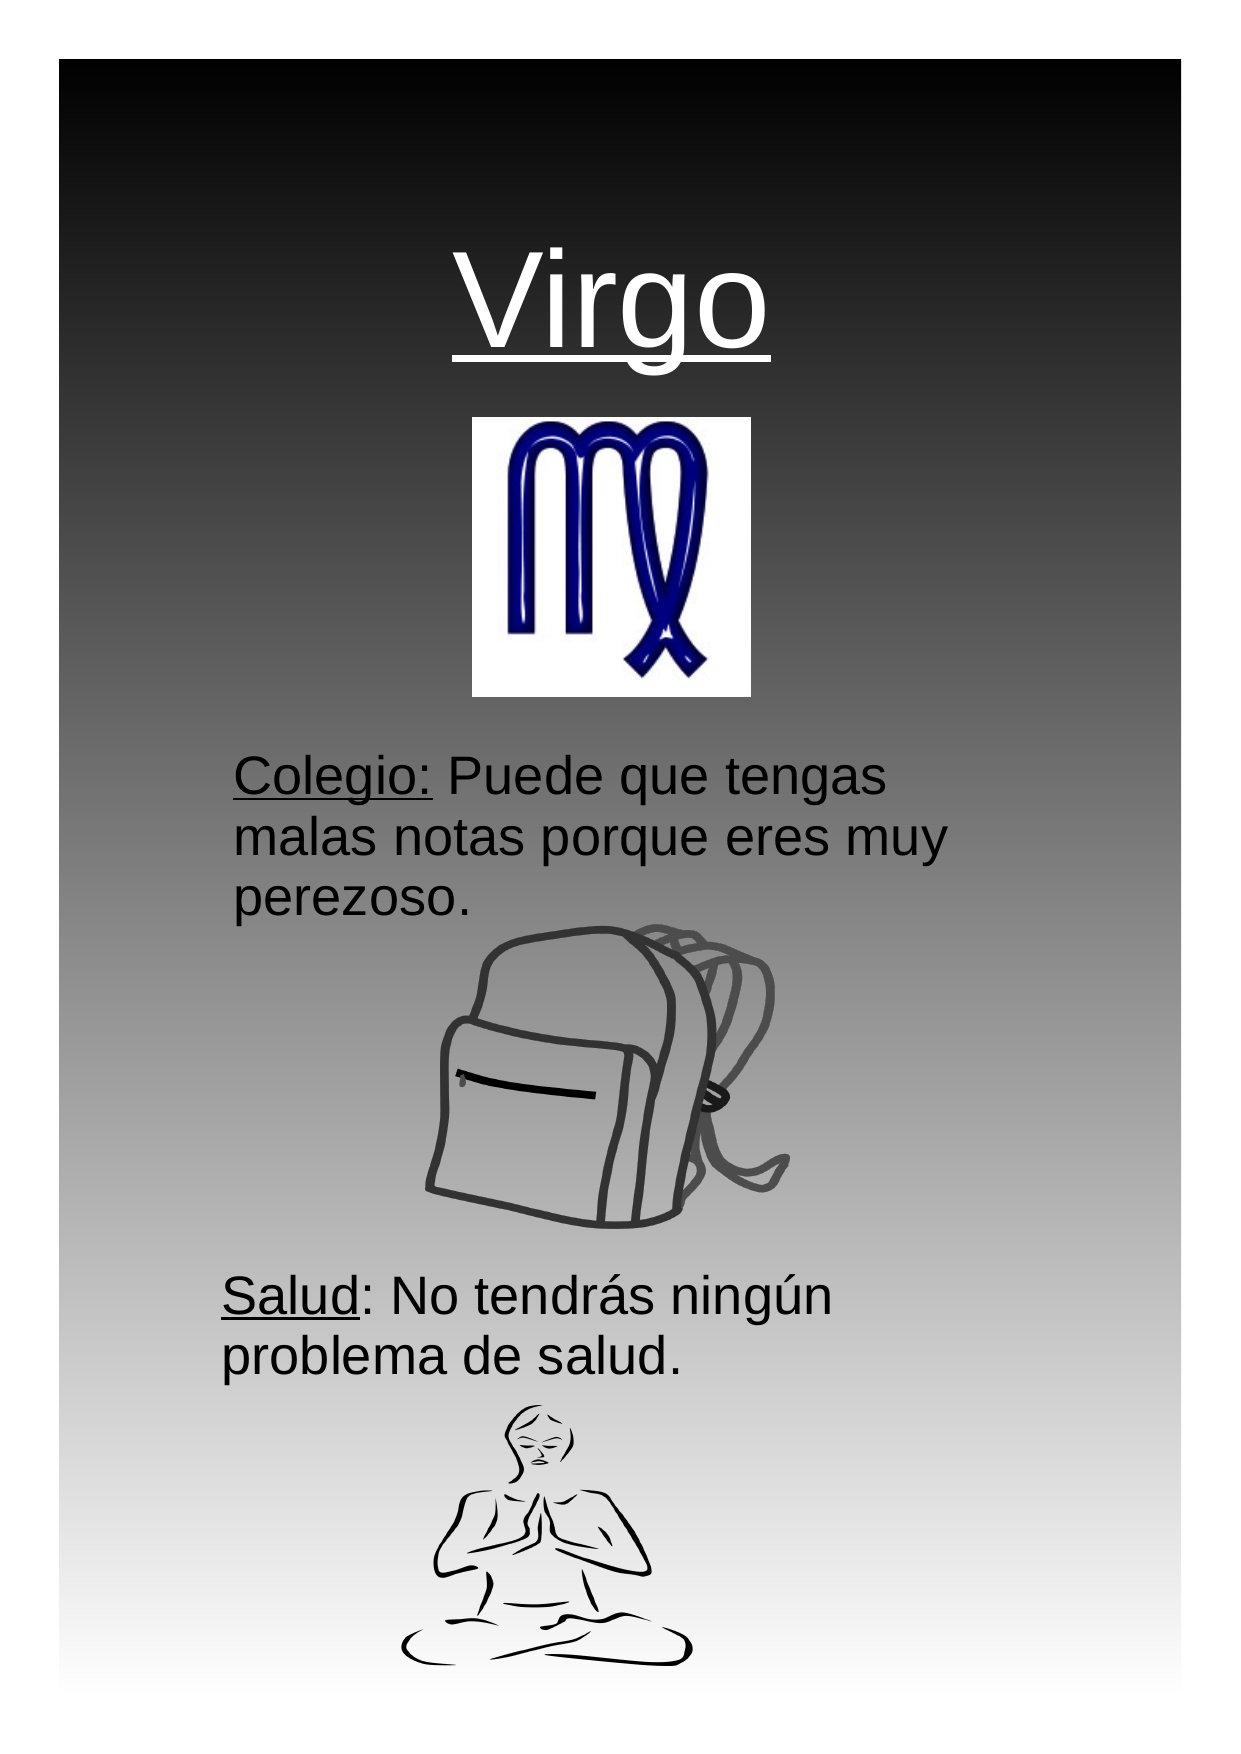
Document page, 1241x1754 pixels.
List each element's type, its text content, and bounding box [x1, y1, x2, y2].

picture [472, 417, 751, 697]
text_box Virgo [437, 215, 786, 384]
text_box Colegio: Puede que tengas malas notas porque eres muy perezoso. [218, 738, 1034, 1666]
picture [425, 924, 790, 1229]
picture [401, 1405, 693, 1666]
text_box Salud: No tendrás ningún problema de salud. [206, 1257, 1033, 1394]
